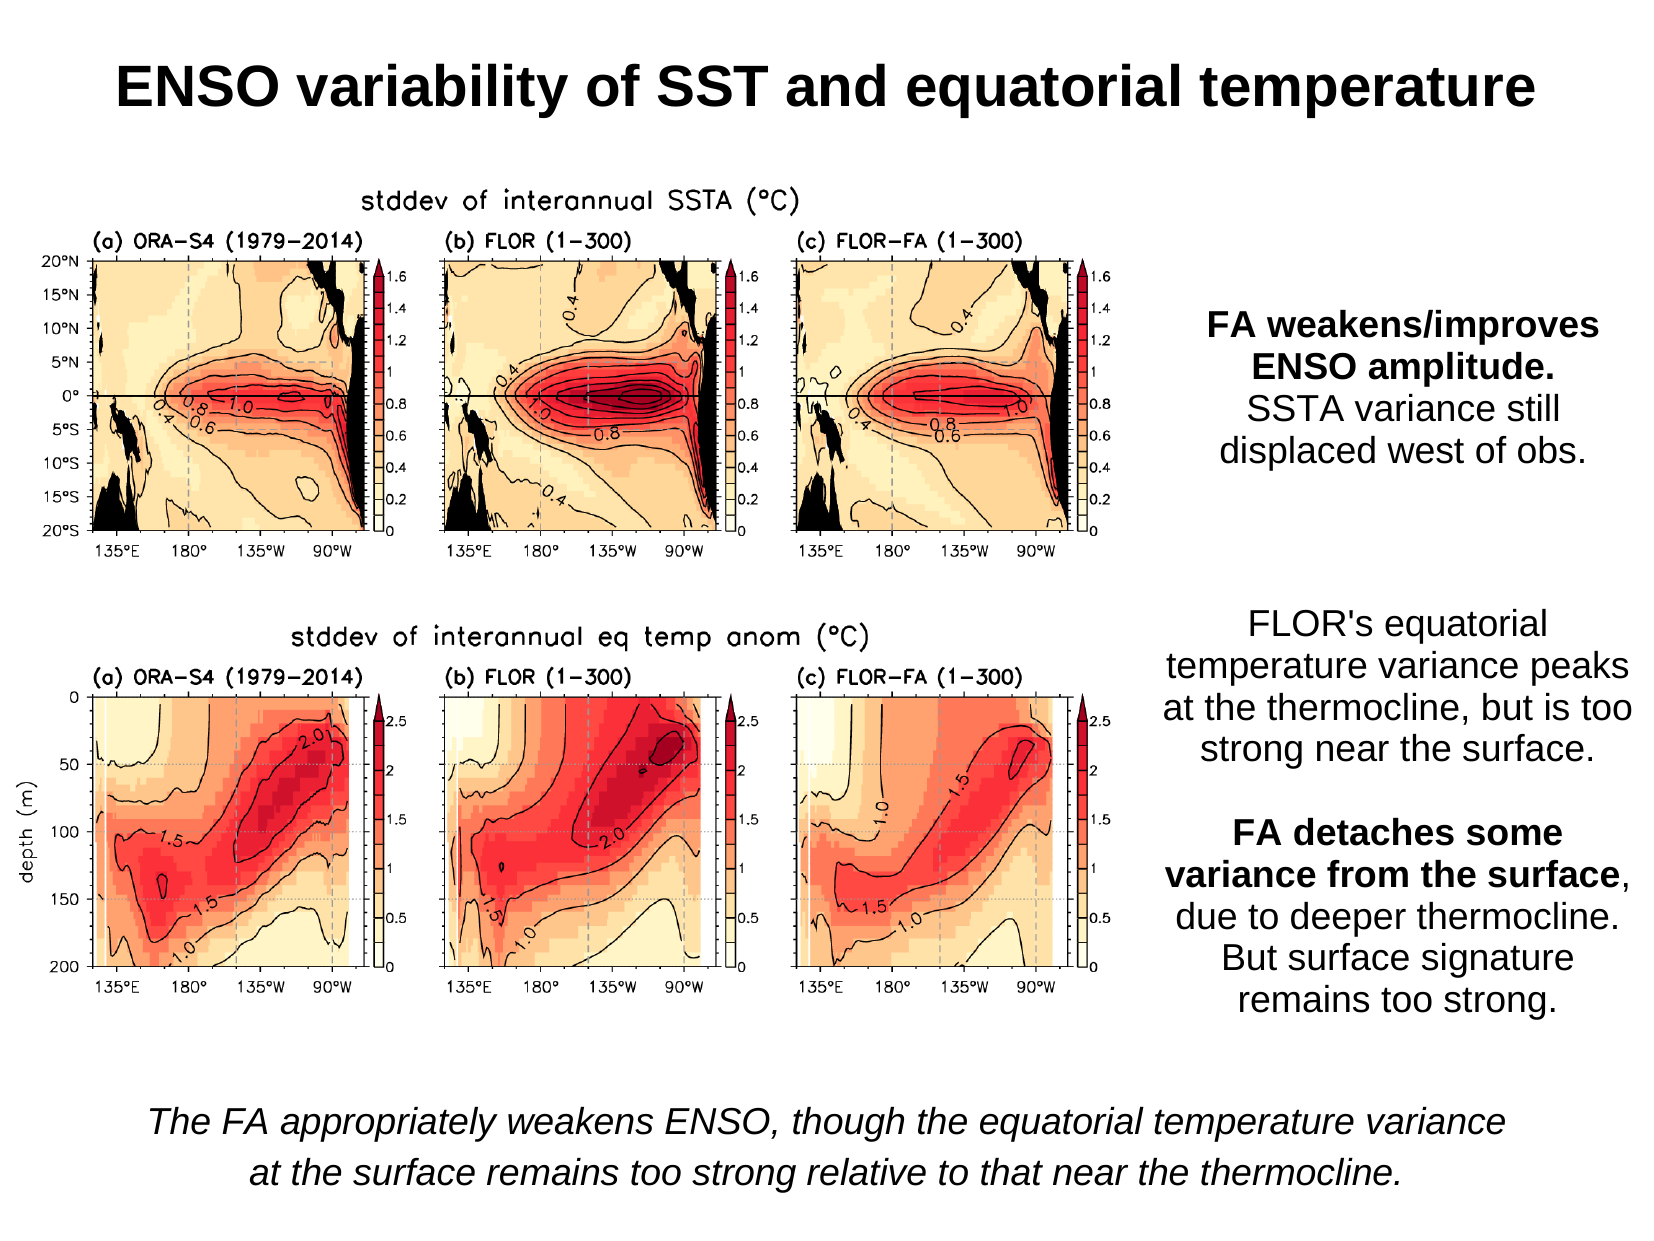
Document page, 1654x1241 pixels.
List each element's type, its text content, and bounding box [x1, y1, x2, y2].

picture [1, 616, 1136, 1013]
text_box The FA appropriately weakens ENSO, though the equatorial temperature variance at the surface remains too strong relative to that near the thermocline. [39, 1089, 1615, 1194]
text_box FA weakens/improves ENSO amplitude. SSTA variance still displaced west of obs. [1153, 297, 1654, 479]
text_box FLOR's equatorial temperature variance peaks at the thermocline, but is too strong near the surface. FA detaches some variance from the surface, due to deeper thermocline. But surface signature remains too strong. [1142, 596, 1654, 1028]
text_box ENSO variability of SST and equatorial temperature [39, 38, 1615, 119]
picture [1, 180, 1136, 577]
